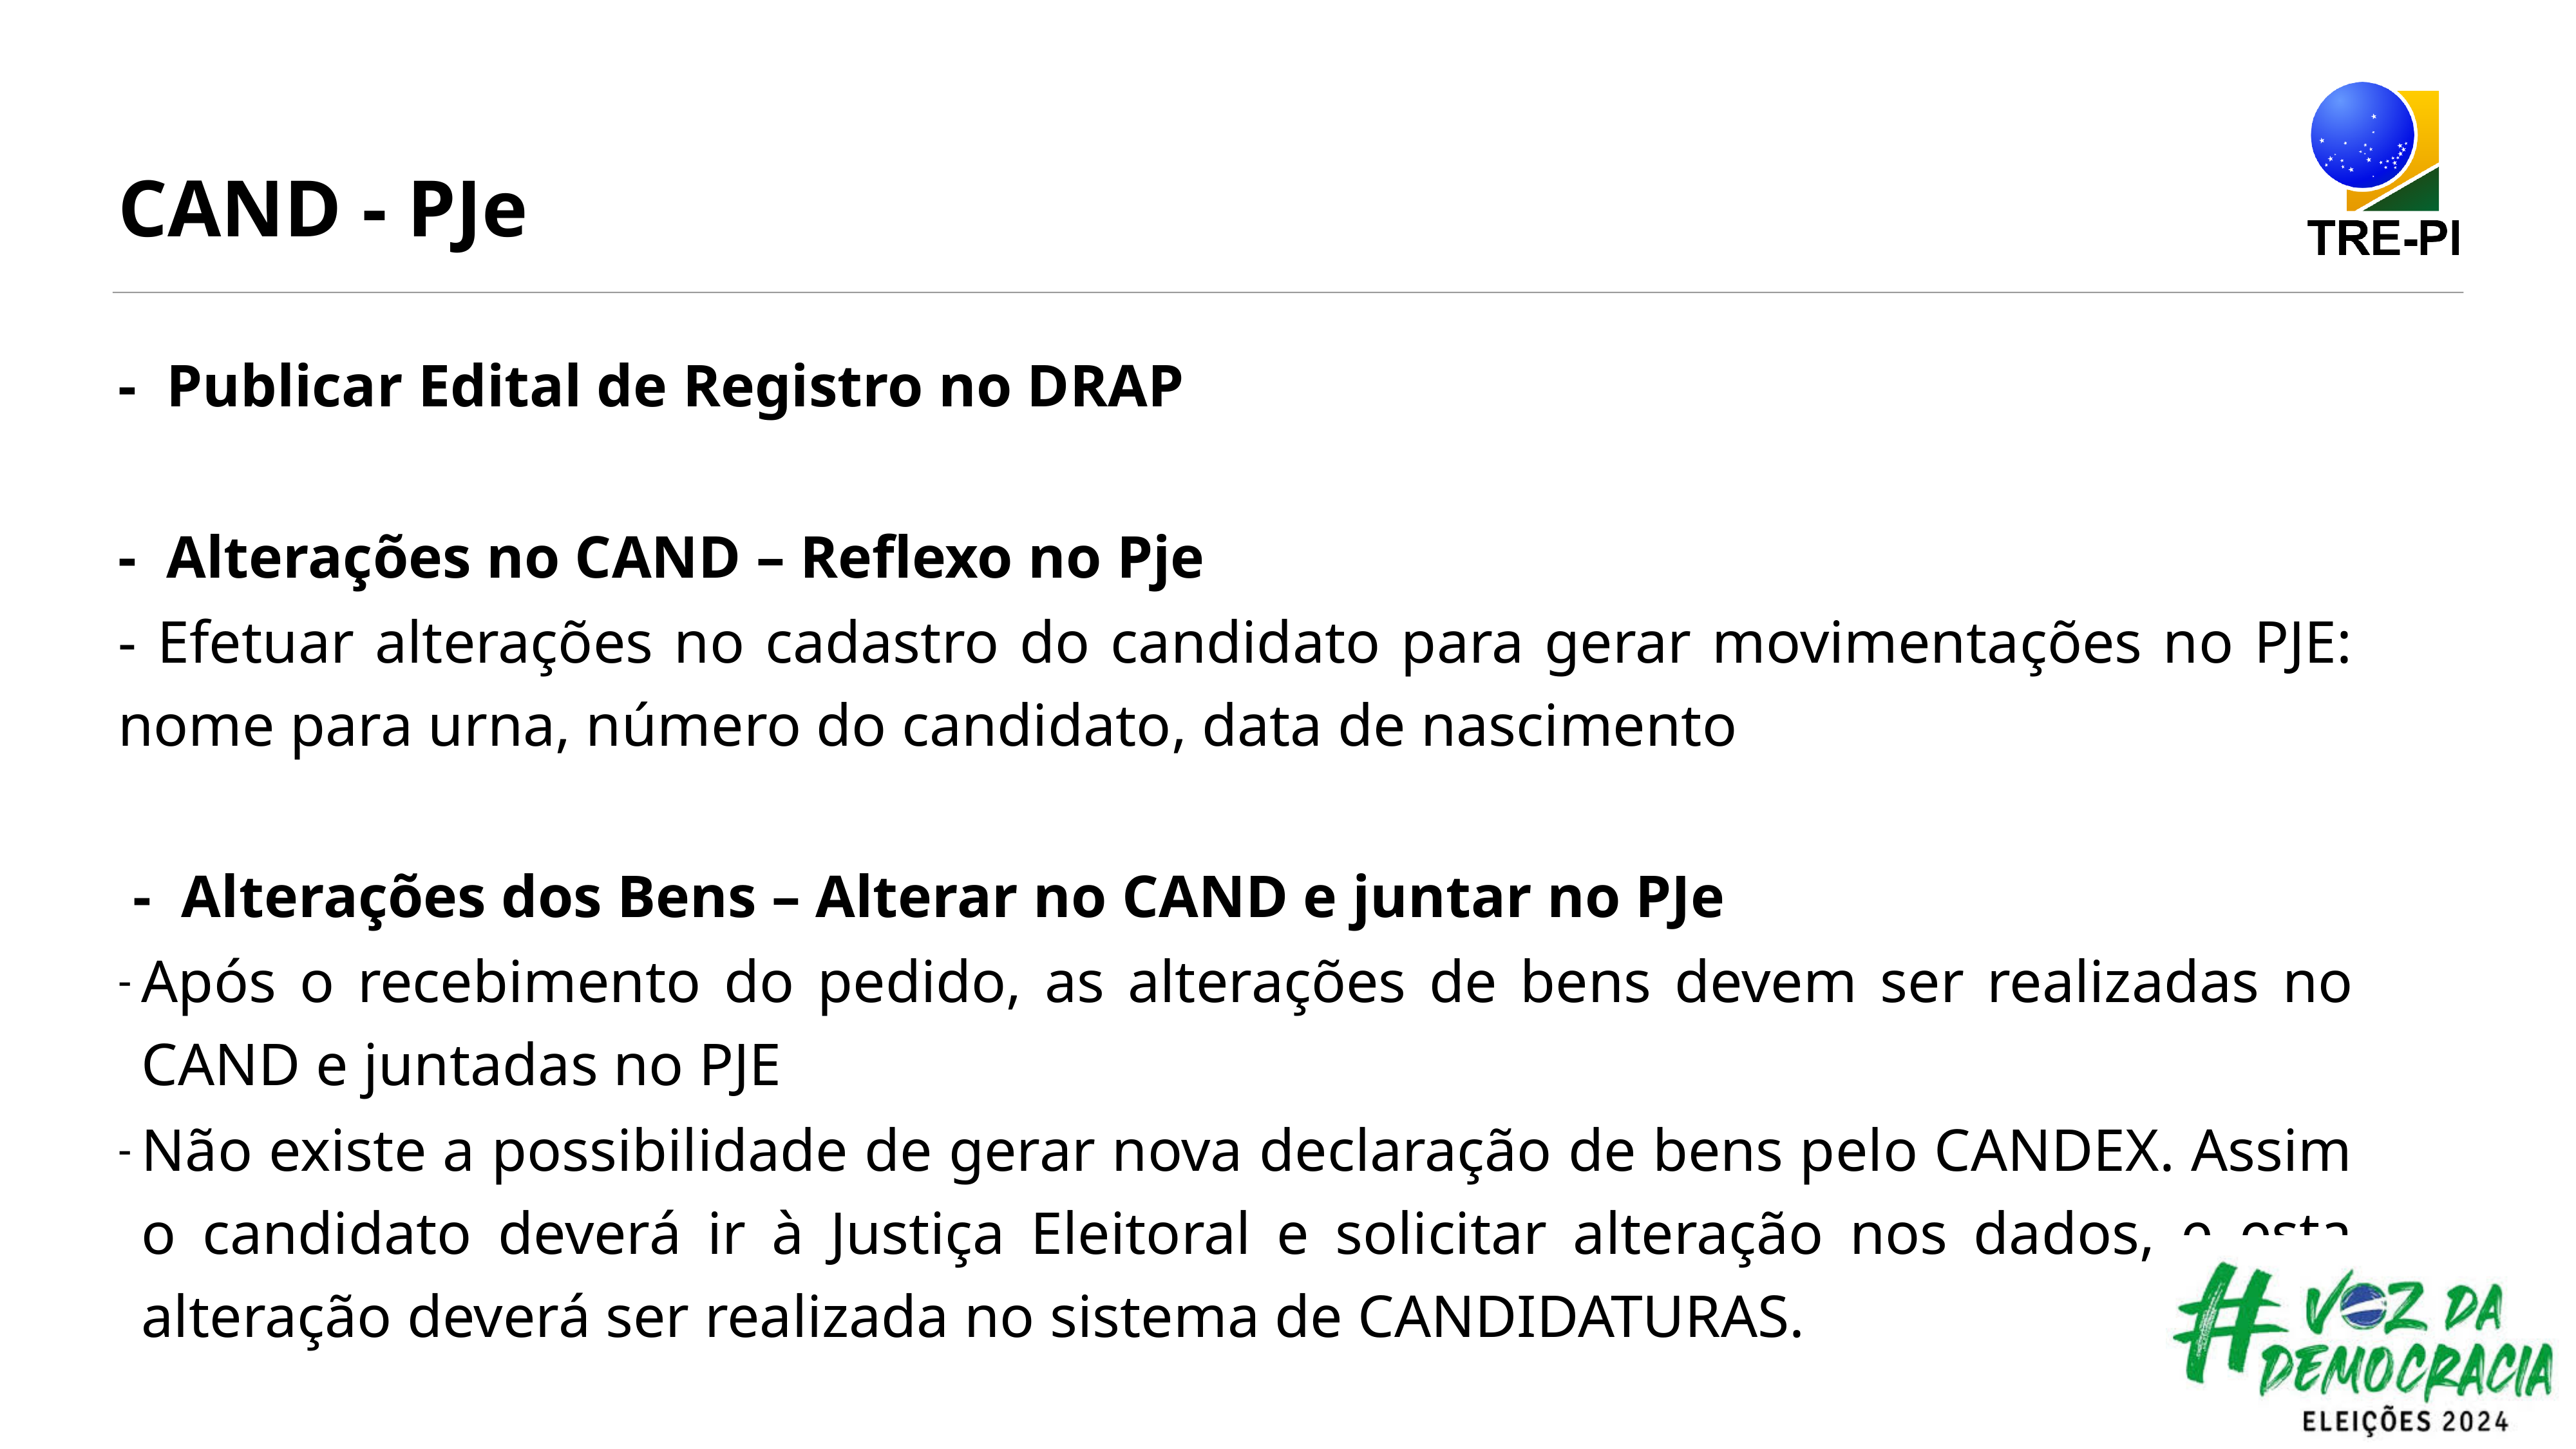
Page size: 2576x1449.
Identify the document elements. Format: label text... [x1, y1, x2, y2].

list - Publicar Edital de Registro no DRAP - Alterações no CAND – Reflexo no Pje - Efetuar alterações no cadastro do candidato para gerar movimentações no PJE: nome para urna, número do candidato, data de nascimento - Alterações dos Bens – Alterar no CAND e juntar no PJe Após o recebimento do pedido, as alterações de bens devem ser realizadas no CAND e juntadas no PJE Não existe a possibilidade de gerar nova declaração de bens pelo CANDEX. Assim o candidato deverá ir à Justiça Eleitoral e solicitar alteração nos dados, e esta alteração deverá ser realizada no sistema de CANDIDATURAS. [112, 330, 2361, 1367]
picture [2306, 82, 2459, 255]
picture [2166, 1235, 2562, 1449]
title CAND - PJe [112, 50, 2462, 258]
